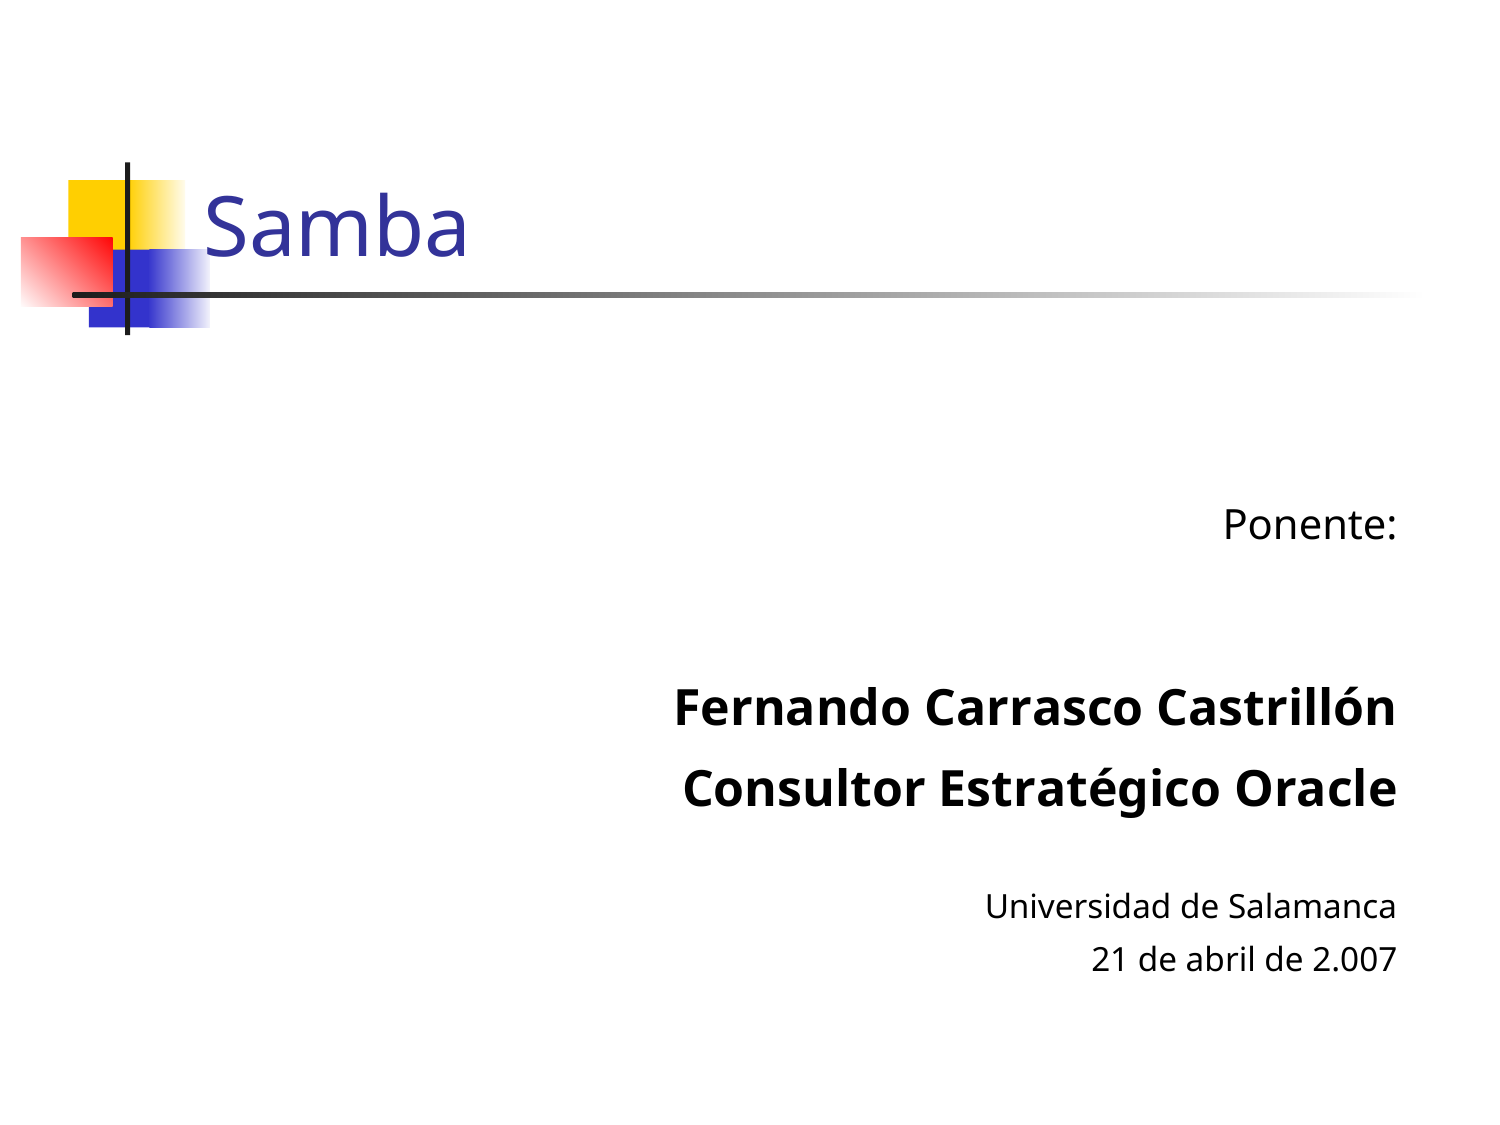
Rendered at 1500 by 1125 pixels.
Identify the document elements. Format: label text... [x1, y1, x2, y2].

title Samba [188, 101, 1468, 289]
text_box Ponente: Fernando Carrasco Castrillón Consultor Estratégico Oracle Universidad de Salamanca 21 de abril de 2.007 [362, 487, 1413, 951]
